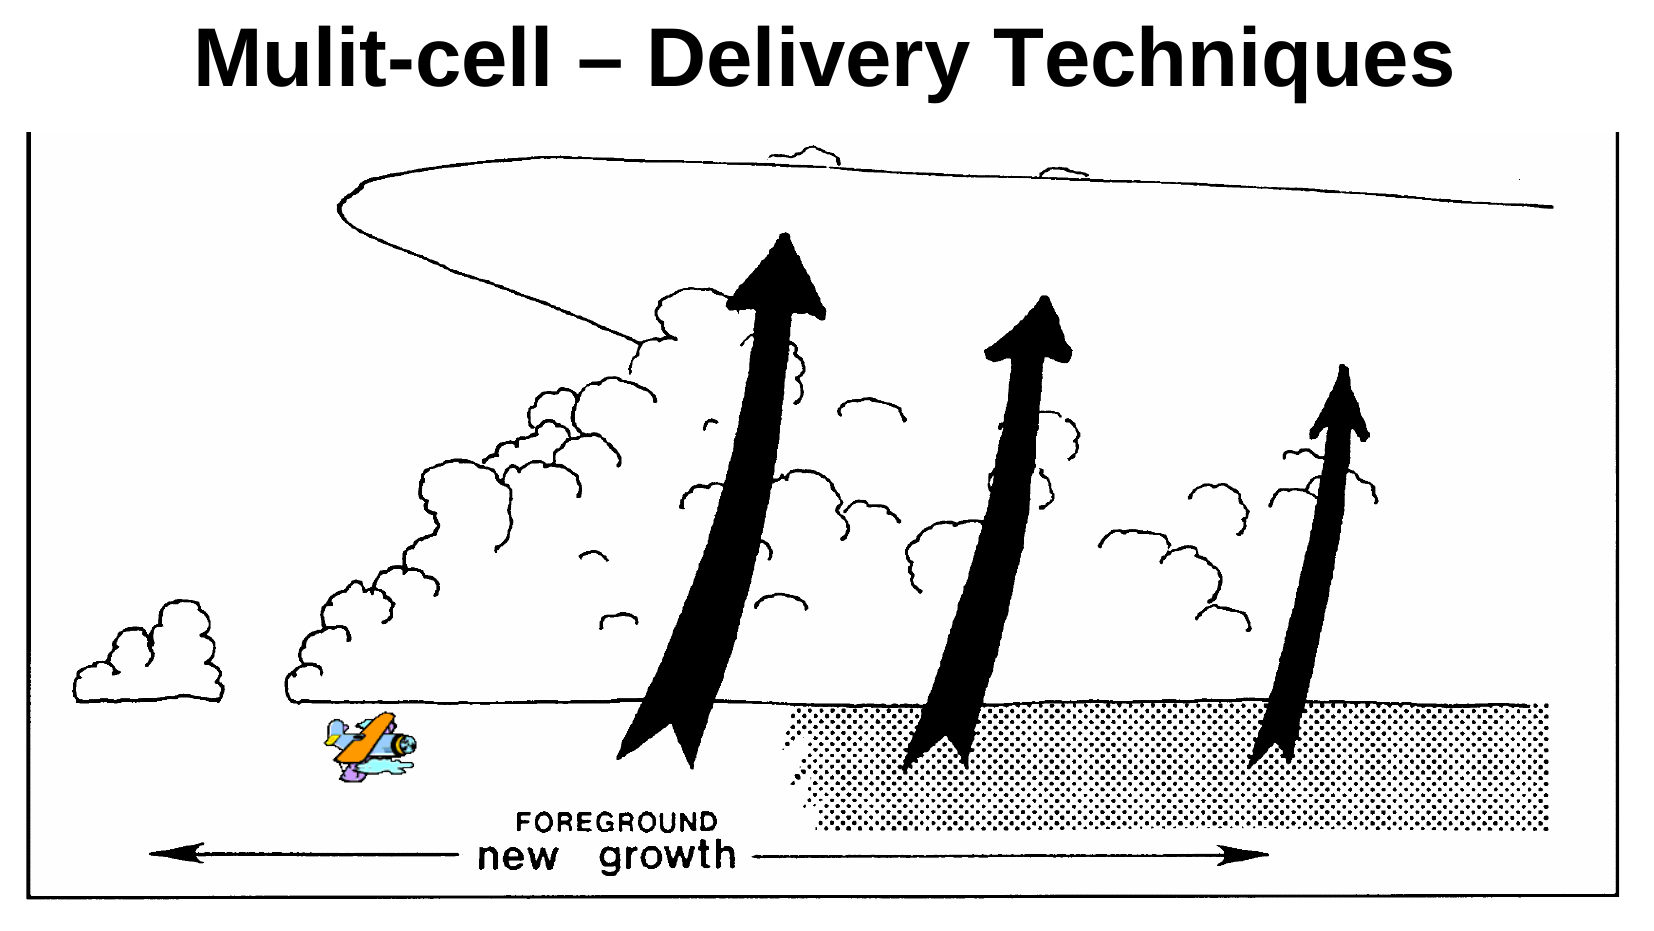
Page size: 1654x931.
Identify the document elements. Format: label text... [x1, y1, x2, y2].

picture [26, 132, 1620, 901]
title Mulit-cell – Delivery Techniques [0, 0, 1654, 107]
